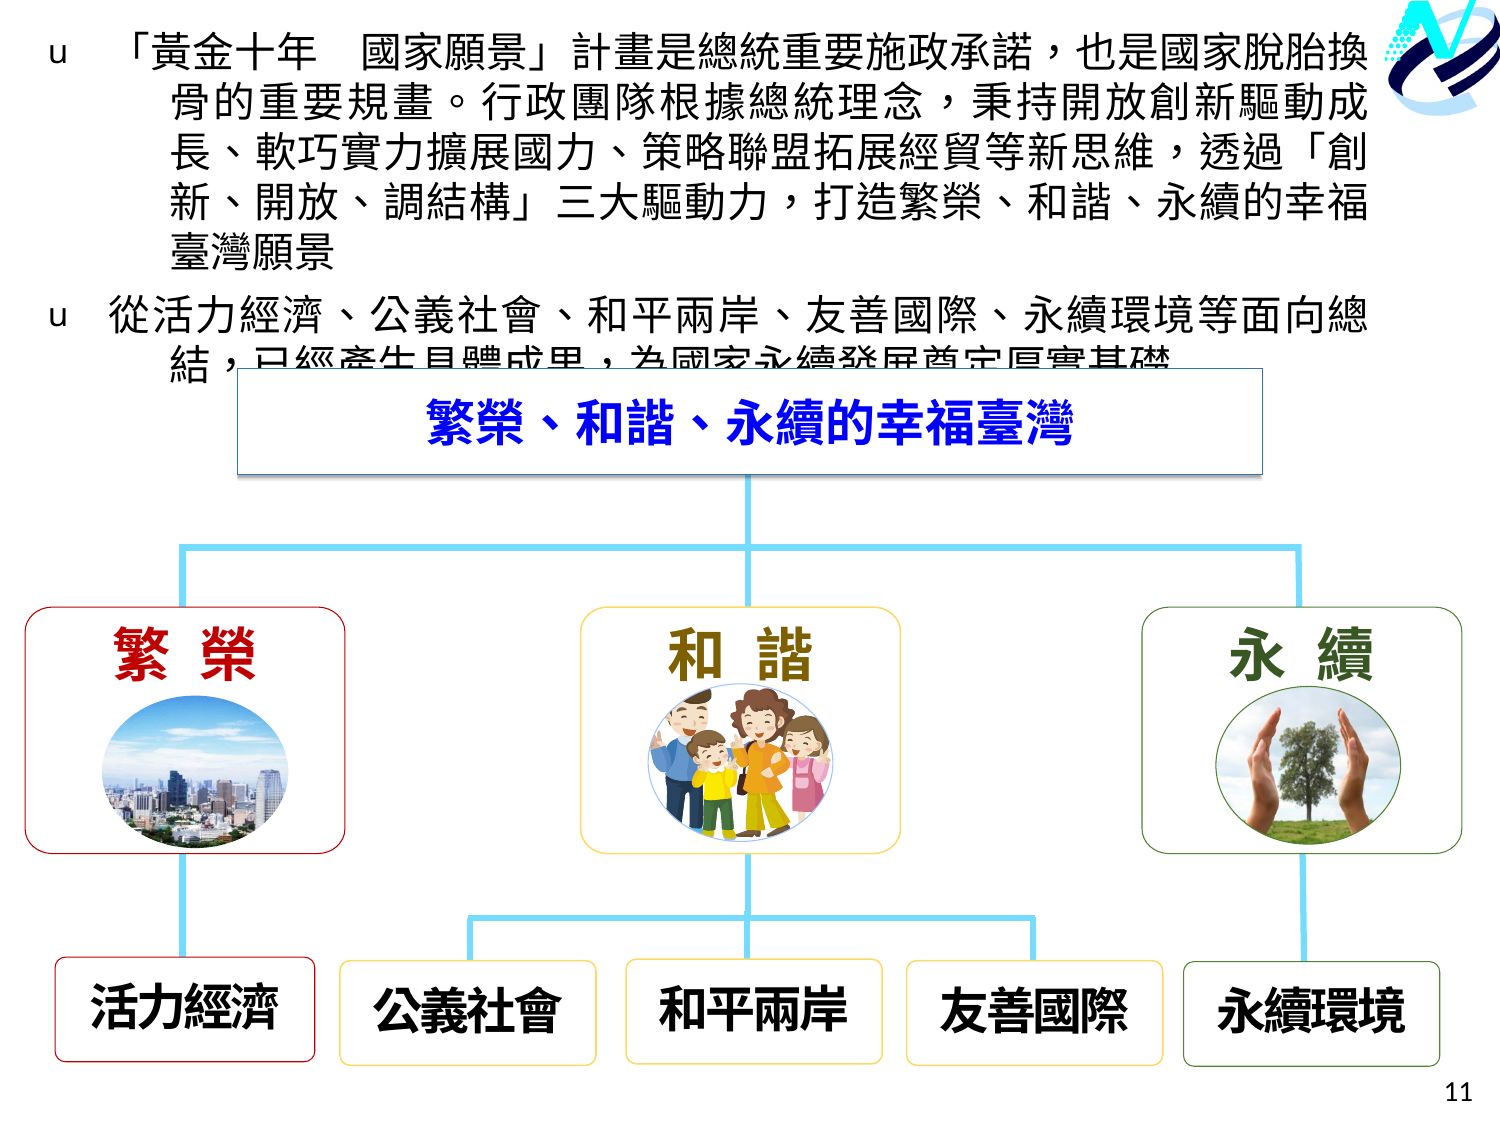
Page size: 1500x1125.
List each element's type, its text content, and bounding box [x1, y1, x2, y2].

text_box 繁 榮 [25, 607, 345, 854]
text_box 活力經濟 [55, 957, 315, 1062]
text_box [0, 0, 1500, 90]
text_box 友善國際 [906, 960, 1163, 1066]
text_box 和 諧 [580, 607, 901, 854]
text_box 「黃金十年 國家願景」計畫是總統重要施政承諾，也是國家脫胎換骨的重要規畫。行政團隊根據總統理念，秉持開放創新驅動成長、軟巧實力擴展國力、策略聯盟拓展經貿等新思維，透過「創新、開放、調結構」三大驅動力，打造繁榮、和諧、永續的幸福臺灣願景 從活力經濟、公義社會、和平兩岸、友善國際、永續環境等面向總結，已經產生具體成果，為國家永續發展奠定厚實基礎 [4, 18, 1385, 362]
text_box 永 續 [1142, 607, 1462, 854]
text_box [101, 695, 289, 849]
text_box [648, 683, 833, 842]
text_box 繁榮、和諧、永續的幸福臺灣 [237, 368, 1263, 475]
text_box 永續環境 [1183, 961, 1440, 1067]
text_box 和平兩岸 [626, 959, 883, 1064]
text_box 公義社會 [339, 960, 596, 1066]
text_box [1215, 686, 1401, 845]
